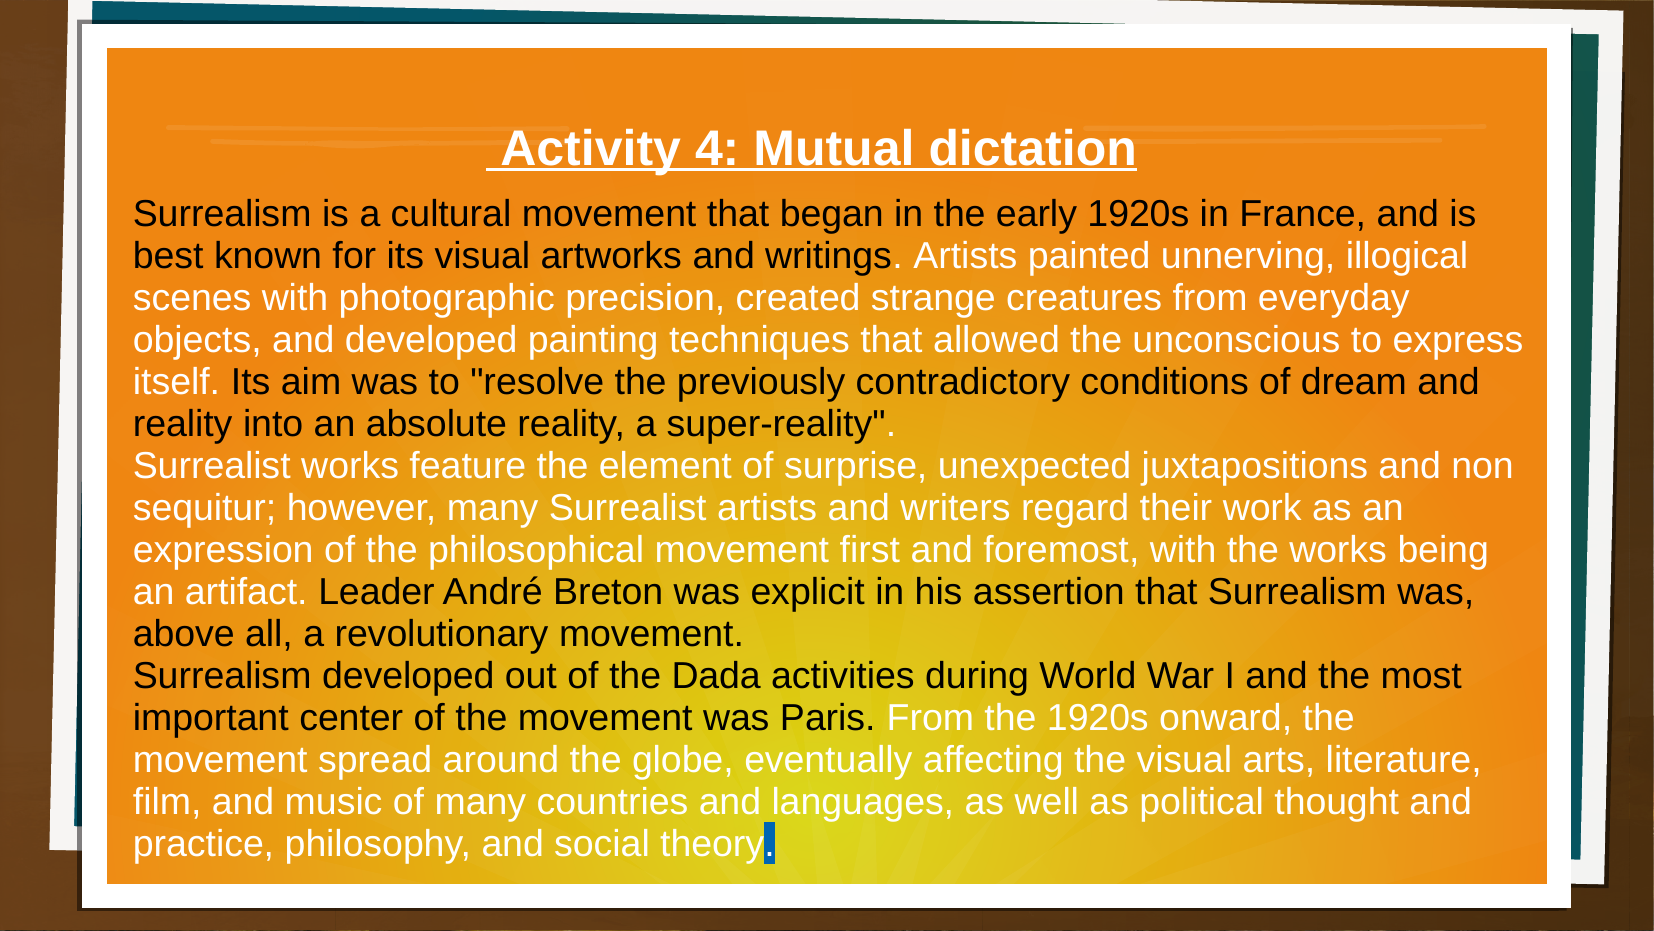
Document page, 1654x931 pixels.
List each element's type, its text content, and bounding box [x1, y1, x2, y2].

text_box Surrealism is a cultural movement that began in the early 1920s in France, and is best known for its visual artworks and writings. Artists painted unnerving, illogical scenes with photographic precision, created strange creatures from everyday objects, and developed painting techniques that allowed the unconscious to express itself. Its aim was to "resolve the previously contradictory conditions of dream and reality into an absolute reality, a super-reality". Surrealist works feature the element of surprise, unexpected juxtapositions and non sequitur; however, many Surrealist artists and writers regard their work as an expression of the philosophical movement first and foremost, with the works being an artifact. Leader André Breton was explicit in his assertion that Surrealism was, above all, a revolutionary movement. Surrealism developed out of the Dada activities during World War I and the most important center of the movement was Paris. From the 1920s onward, the movement spread around the globe, eventually affecting the visual arts, literature, film, and music of many countries and languages, as well as political thought and practice, philosophy, and social theory. [118, 185, 1548, 872]
title Activity 4: Mutual dictation [0, 0, 1654, 231]
